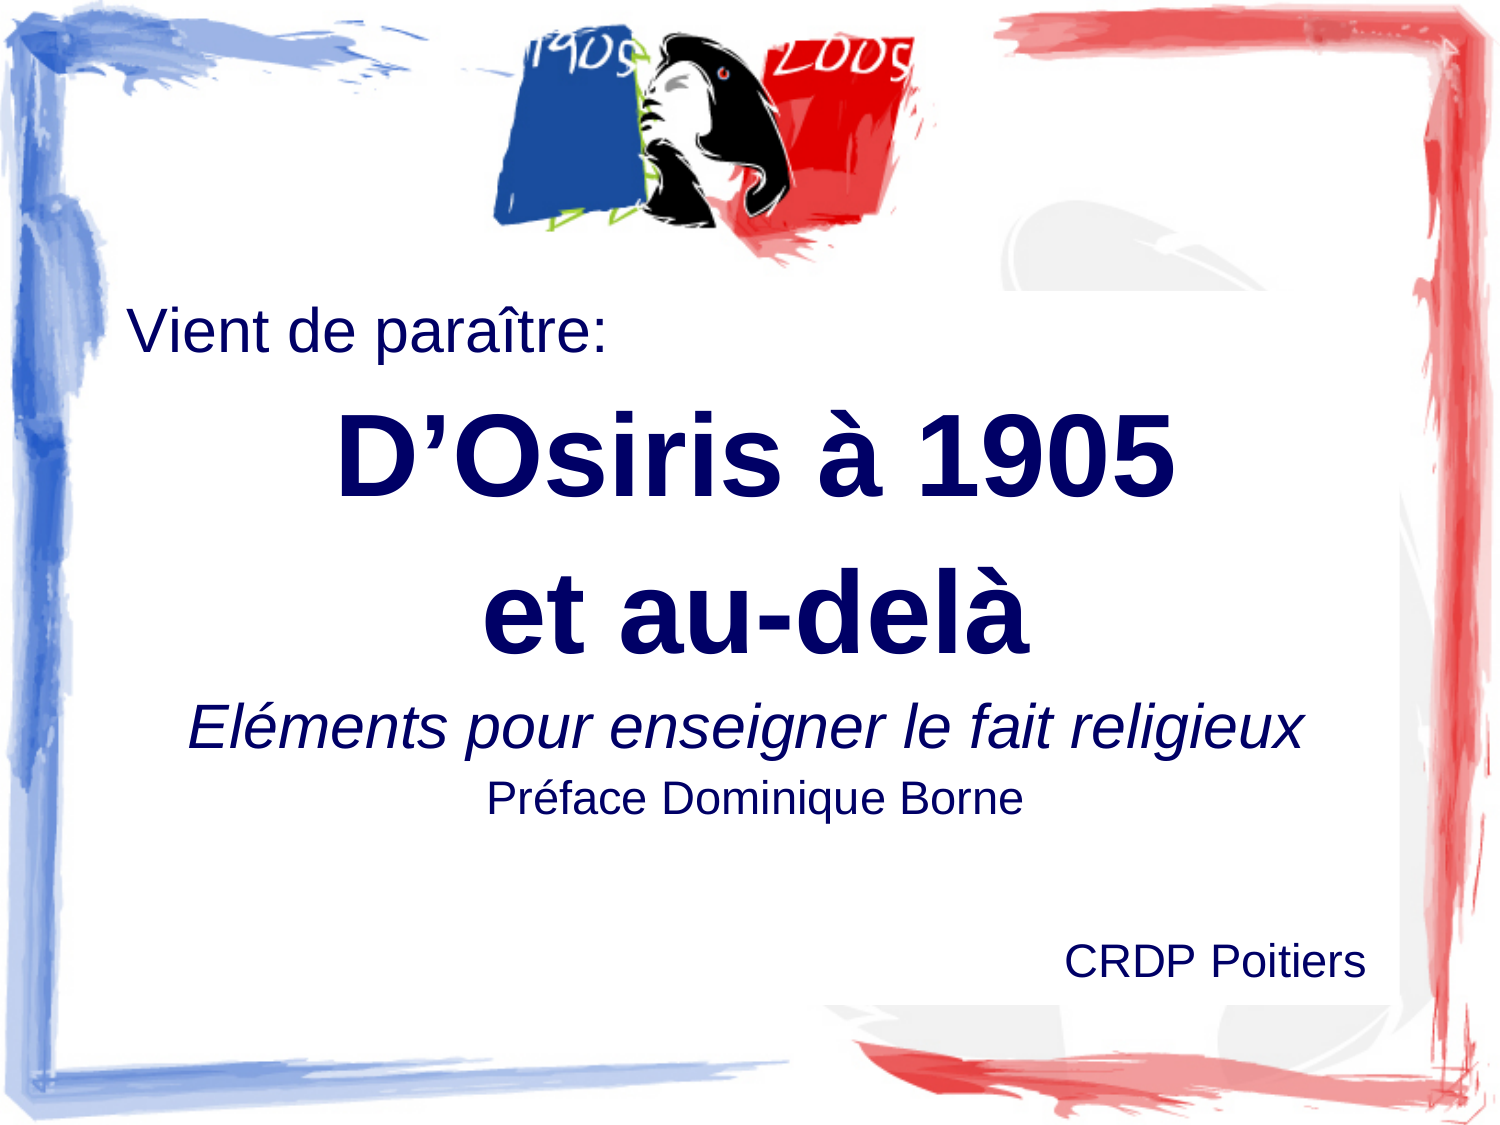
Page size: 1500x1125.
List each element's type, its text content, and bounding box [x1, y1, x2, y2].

list Vient de paraître: D’Osiris à 1905 et au-delà Eléments pour enseigner le fait religieux Préface Dominique Borne CRDP Poitiers [112, 290, 1400, 1005]
picture [0, 0, 1500, 1125]
